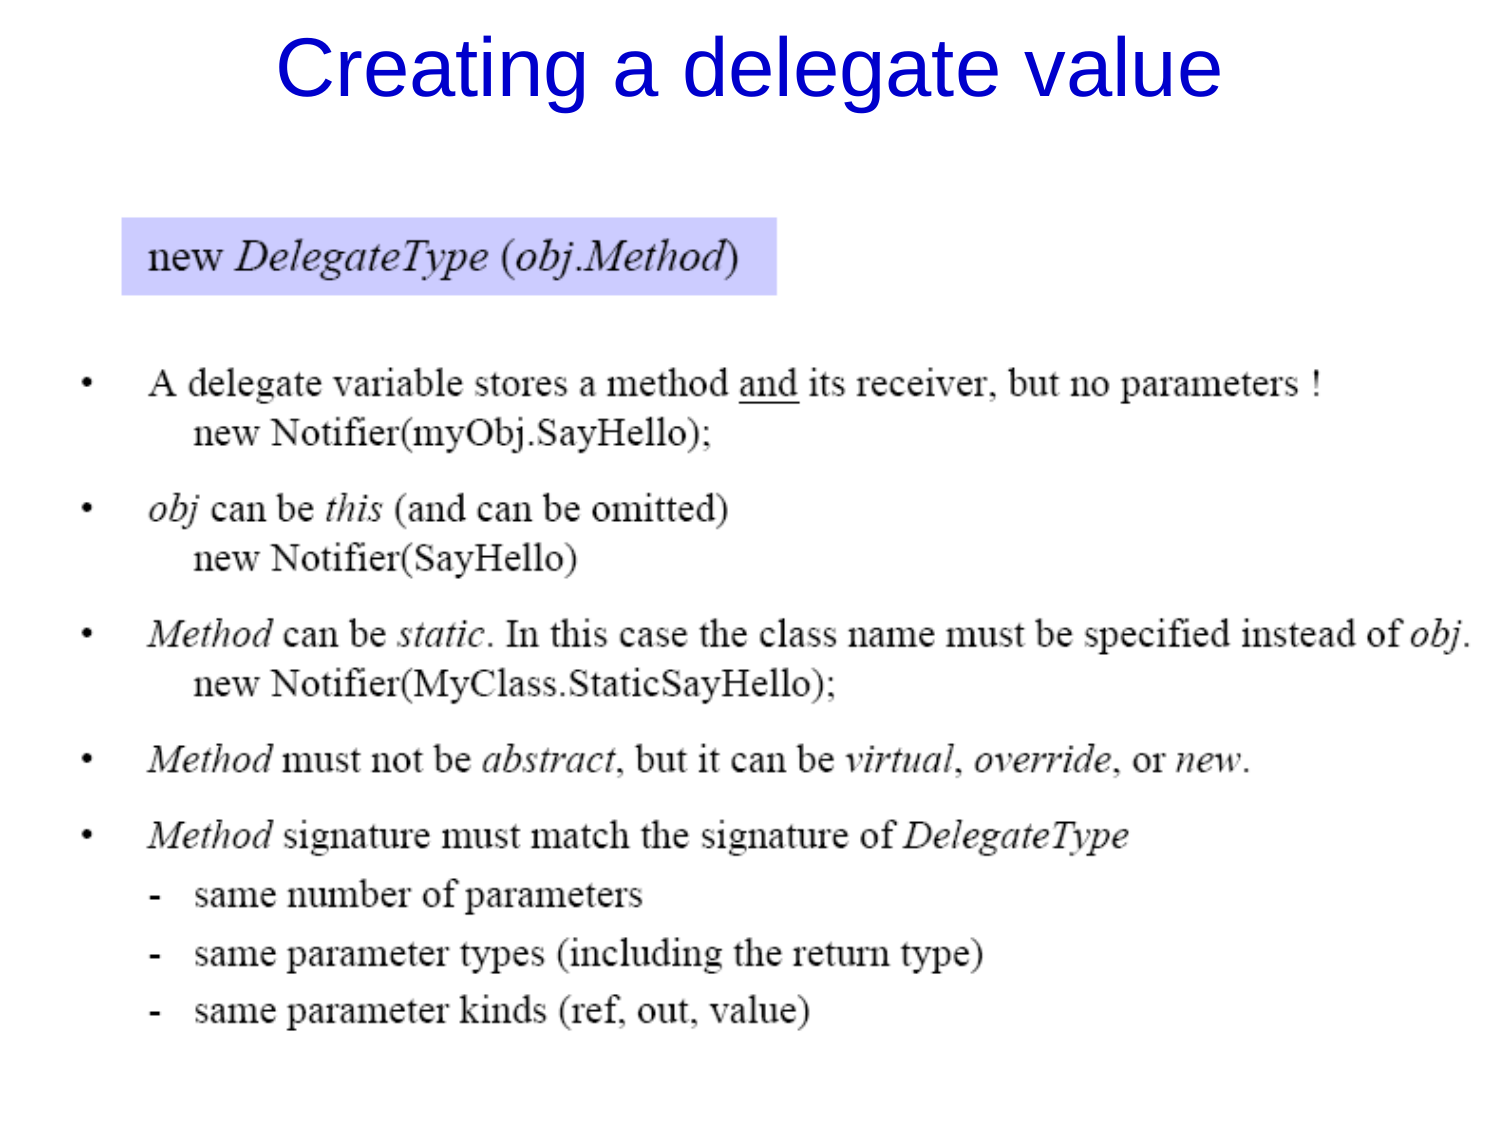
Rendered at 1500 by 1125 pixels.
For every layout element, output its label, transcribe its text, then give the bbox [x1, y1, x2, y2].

title Creating a delegate value [112, 0, 1388, 126]
picture [29, 197, 1500, 1088]
